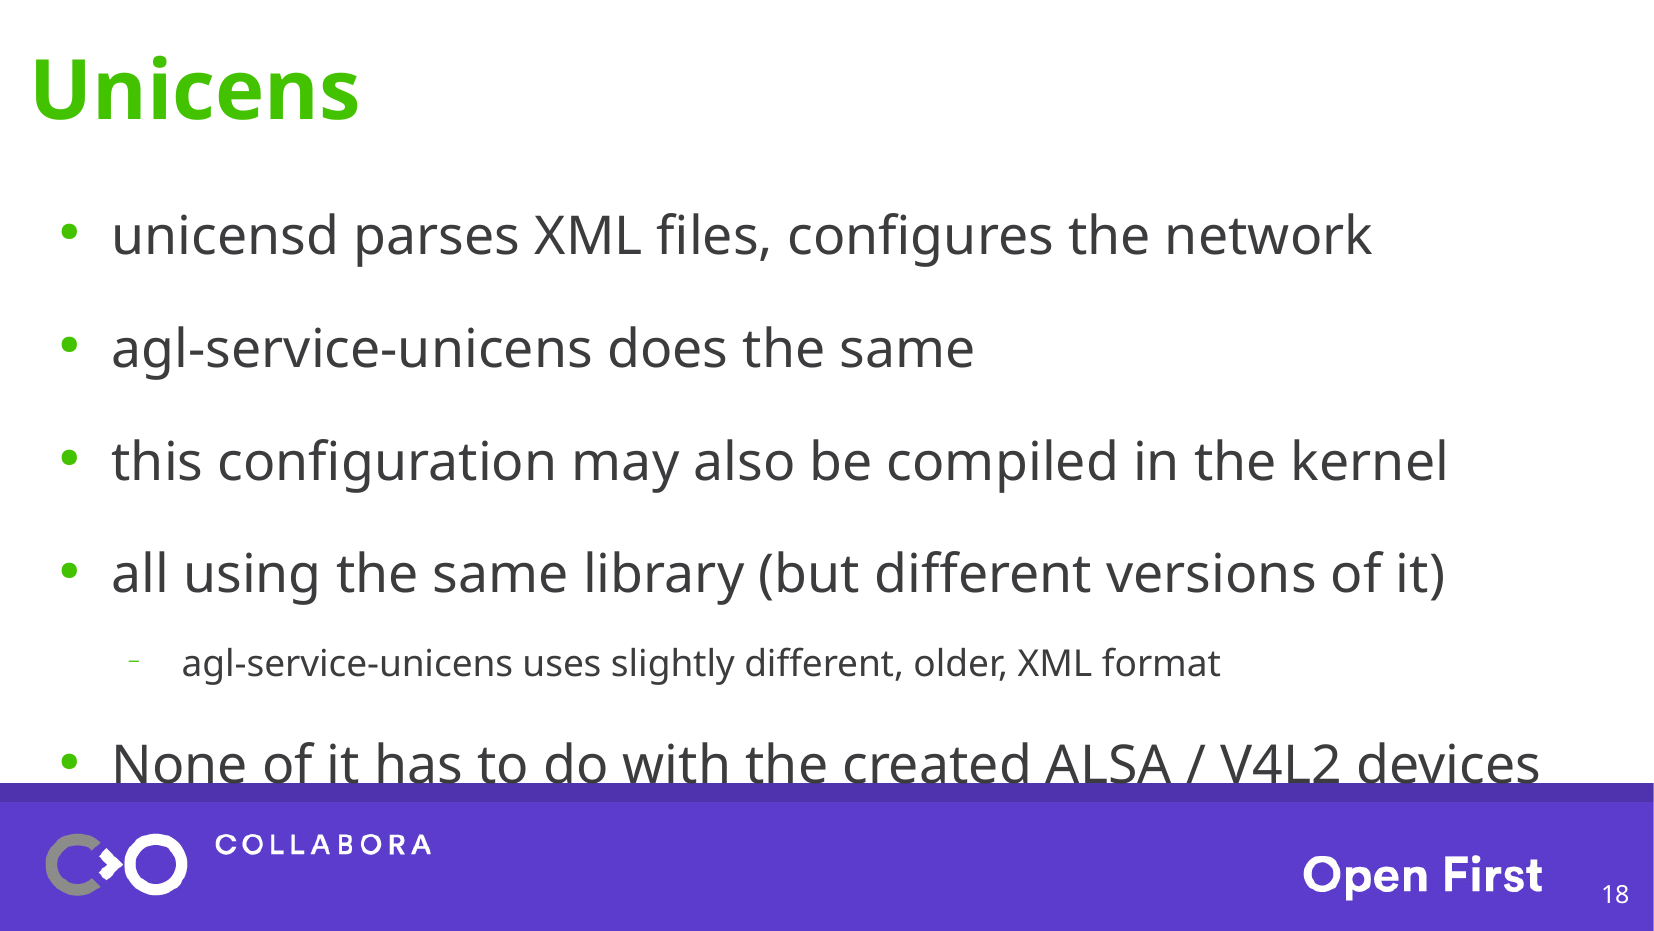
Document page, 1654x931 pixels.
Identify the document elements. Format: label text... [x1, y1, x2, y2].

title Unicens [29, 28, 1603, 147]
picture [0, 0, 1654, 931]
list unicensd parses XML files, configures the network agl-service-unicens does the same this configuration may also be compiled in the kernel all using the same library (but different versions of it) agl-service-unicens uses slightly different, older, XML format None of it has to do with the created ALSA / V4L2 devices [41, 160, 1614, 804]
